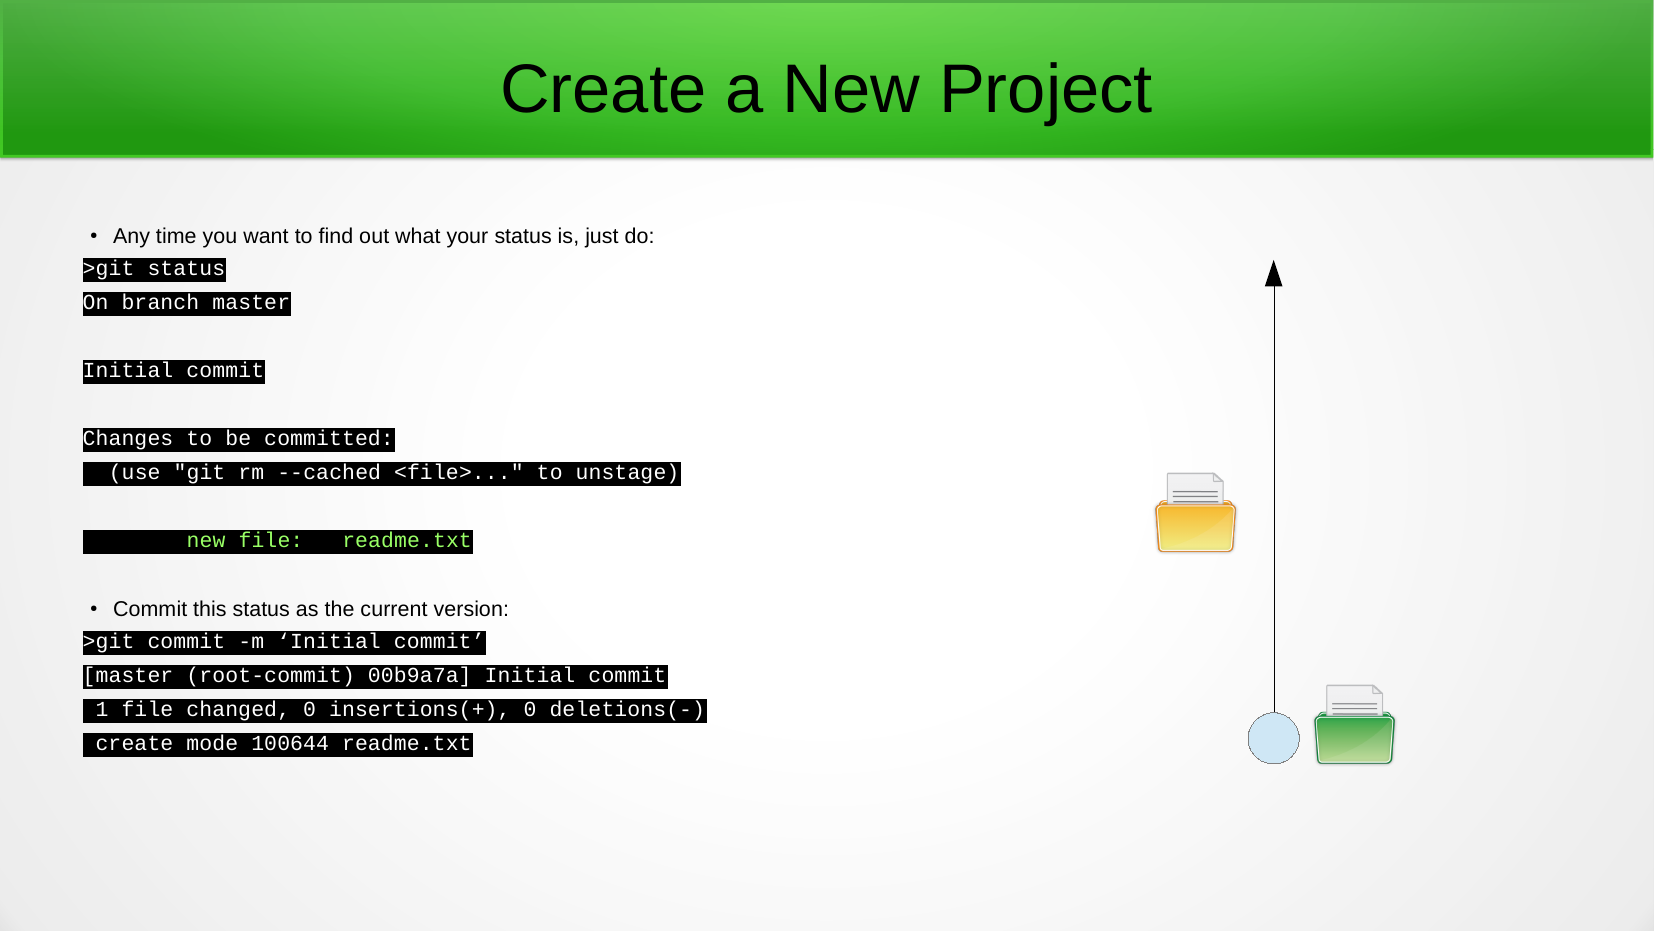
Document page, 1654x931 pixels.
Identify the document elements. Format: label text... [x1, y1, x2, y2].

picture [1150, 472, 1241, 557]
list Any time you want to find out what your status is, just do: >git status On branch master Initial commit Changes to be committed: (use "git rm --cached <file>..." to unstage) new file: readme.txt Commit this status as the current version: >git commit -m ‘Initial commit’ [master (root-commit) 00b9a7a] Initial commit 1 file changed, 0 insertions(+), 0 deletions(-) create mode 100644 readme.txt [82, 224, 1571, 764]
title Create a New Project [82, 35, 1571, 142]
picture [1309, 684, 1400, 770]
text_box [1248, 712, 1300, 764]
